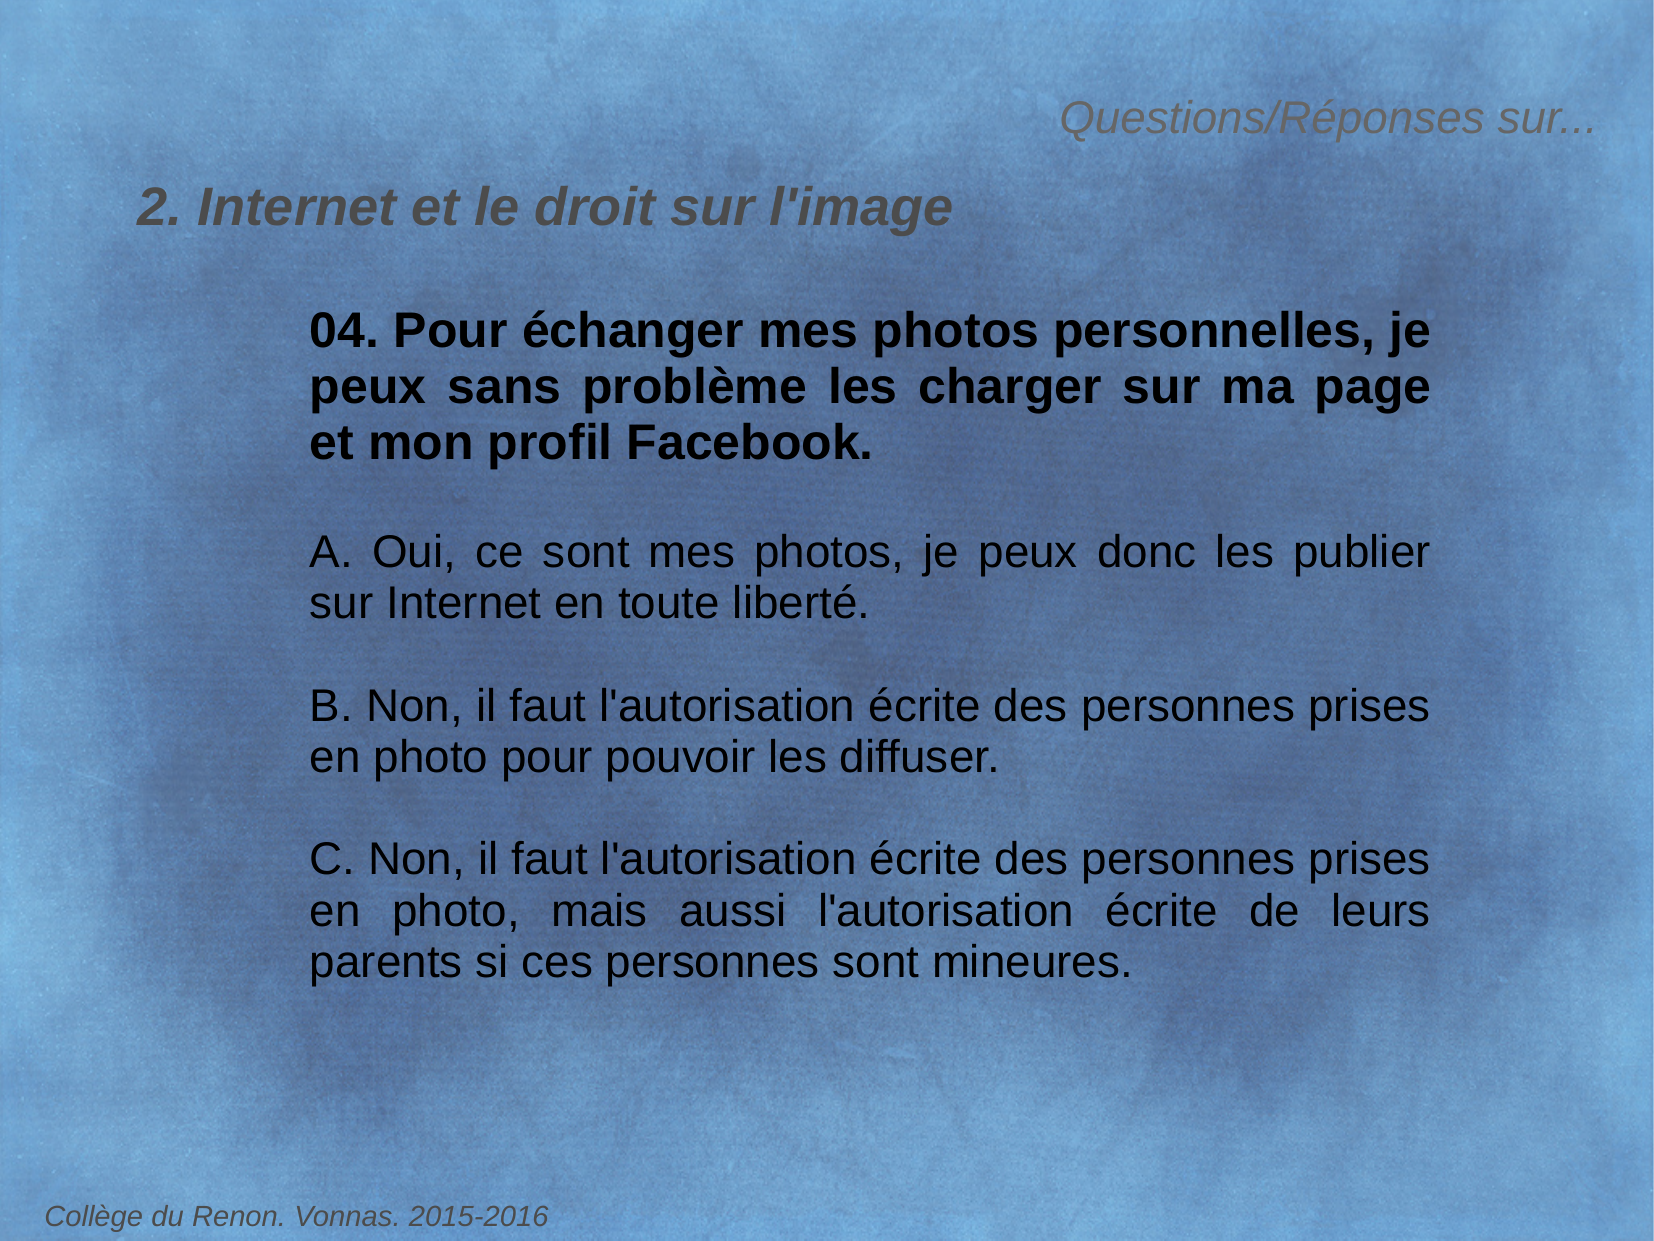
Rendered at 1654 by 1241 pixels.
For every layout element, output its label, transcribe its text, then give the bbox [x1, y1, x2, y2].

title 2. Internet et le droit sur l'image [59, 147, 1034, 266]
text_box Collège du Renon. Vonnas. 2015-2016 [29, 1192, 858, 1241]
title Questions/Réponses sur... [1003, 59, 1654, 178]
picture [0, 0, 1654, 1241]
text_box 04. Pour échanger mes photos personnelles, je peux sans problème les charger sur ma page et mon profil Facebook. A. Oui, ce sont mes photos, je peux donc les publier sur Internet en toute liberté. B. Non, il faut l'autorisation écrite des personnes prises en photo pour pouvoir les diffuser. C. Non, il faut l'autorisation écrite des personnes prises en photo, mais aussi l'autorisation écrite de leurs parents si ces personnes sont mineures. [295, 295, 1447, 1152]
